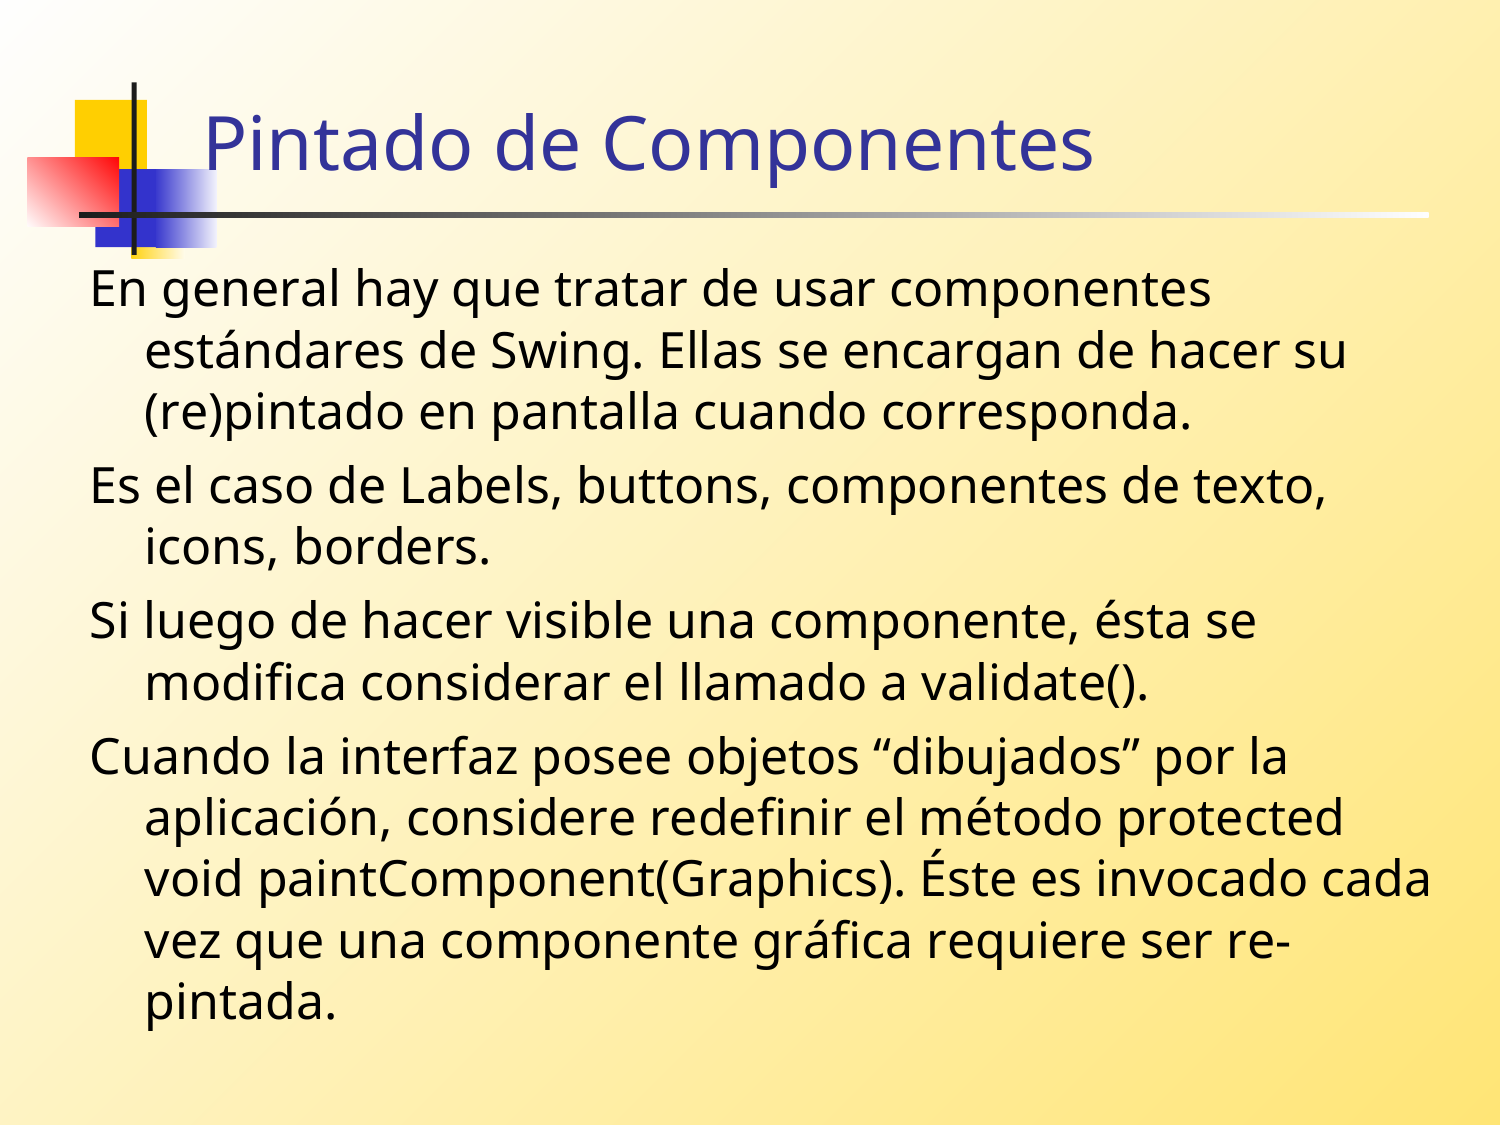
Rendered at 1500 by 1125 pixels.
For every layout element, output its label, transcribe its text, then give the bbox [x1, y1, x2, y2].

title Pintado de Componentes [187, 37, 1466, 201]
list En general hay que tratar de usar componentes estándares de Swing. Ellas se encargan de hacer su (re)pintado en pantalla cuando corresponda. Es el caso de Labels, buttons, componentes de texto, icons, borders. Si luego de hacer visible una componente, ésta se modifica considerar el llamado a validate(). Cuando la interfaz posee objetos “dibujados” por la aplicación, considere redefinir el método protected void paintComponent(Graphics). Éste es invocado cada vez que una componente gráfica requiere ser re-pintada. [74, 249, 1463, 1069]
